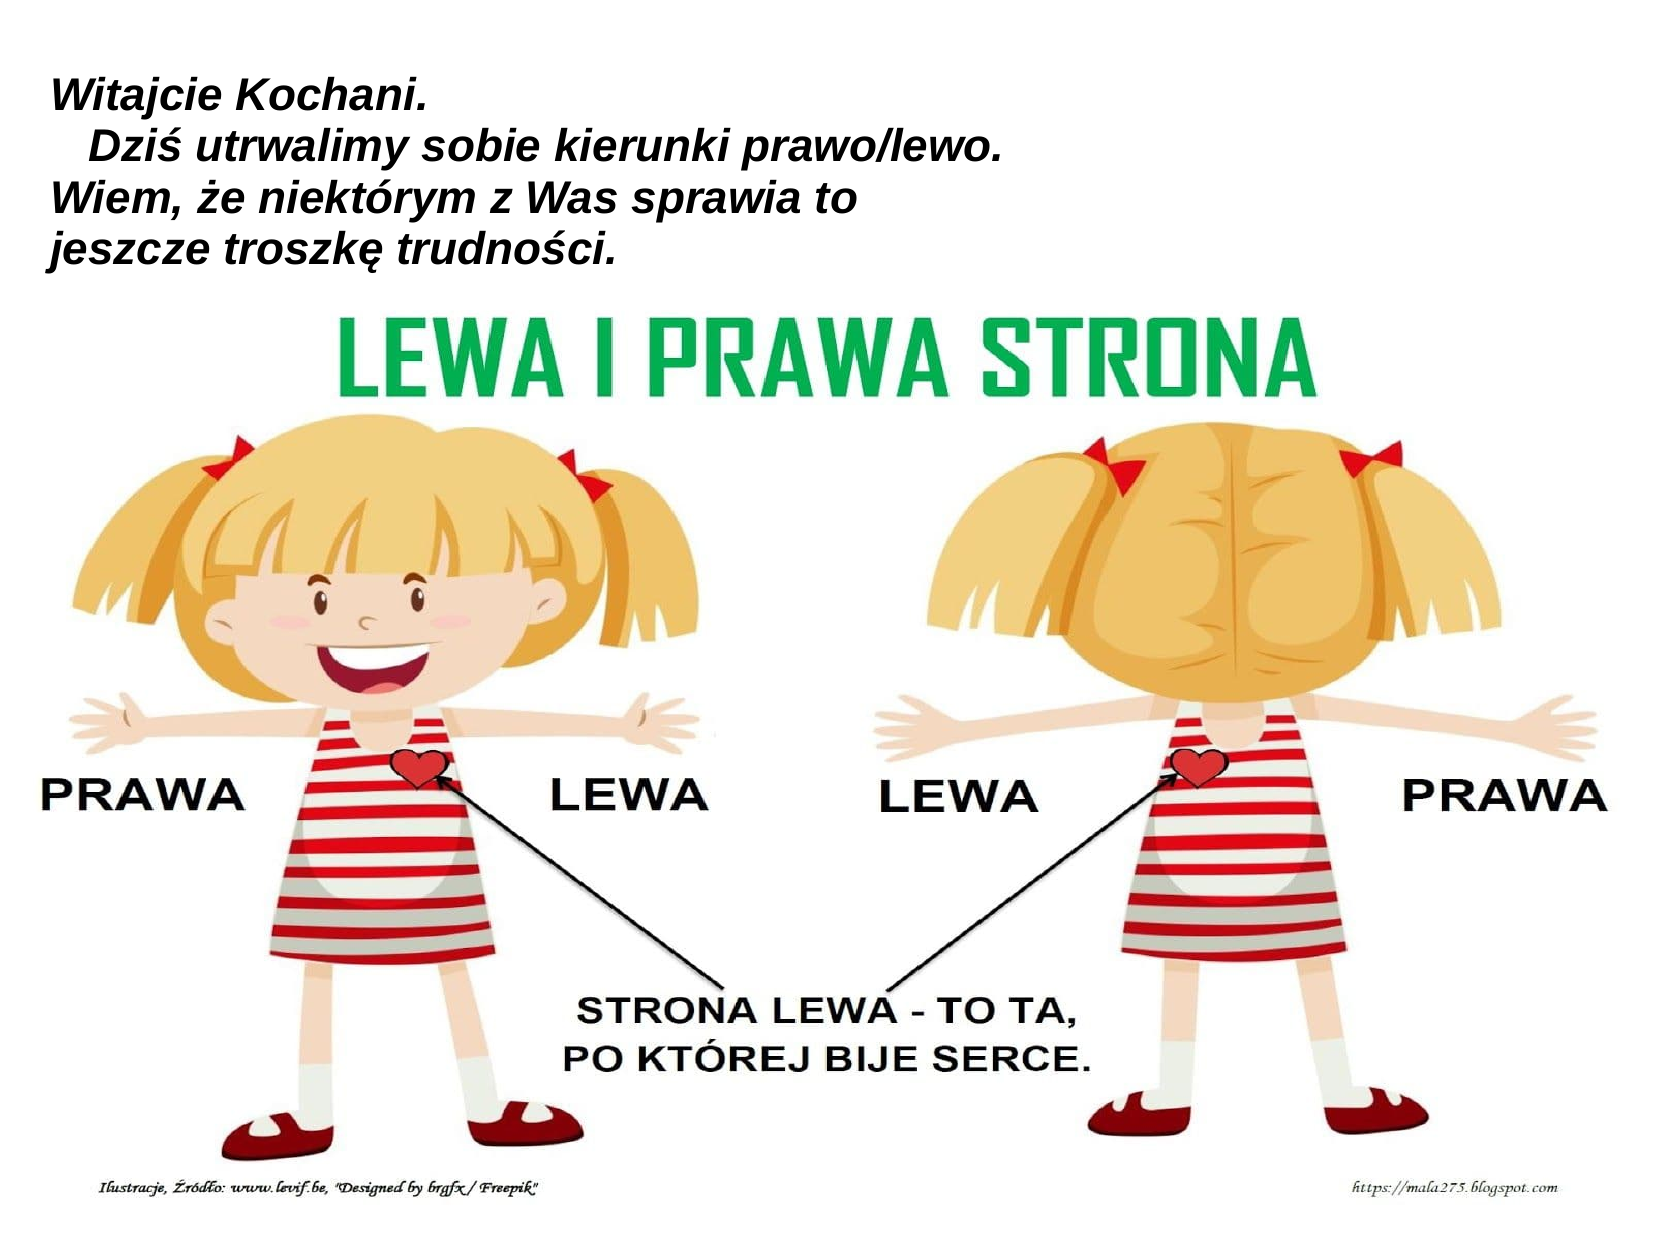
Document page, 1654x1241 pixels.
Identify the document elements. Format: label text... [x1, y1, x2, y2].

text_box Witajcie Kochani. Dziś utrwalimy sobie kierunki prawo/lewo. Wiem, że niektórym z Was sprawia to jeszcze troszkę trudności. [35, 61, 1123, 283]
picture [0, 283, 1654, 1241]
